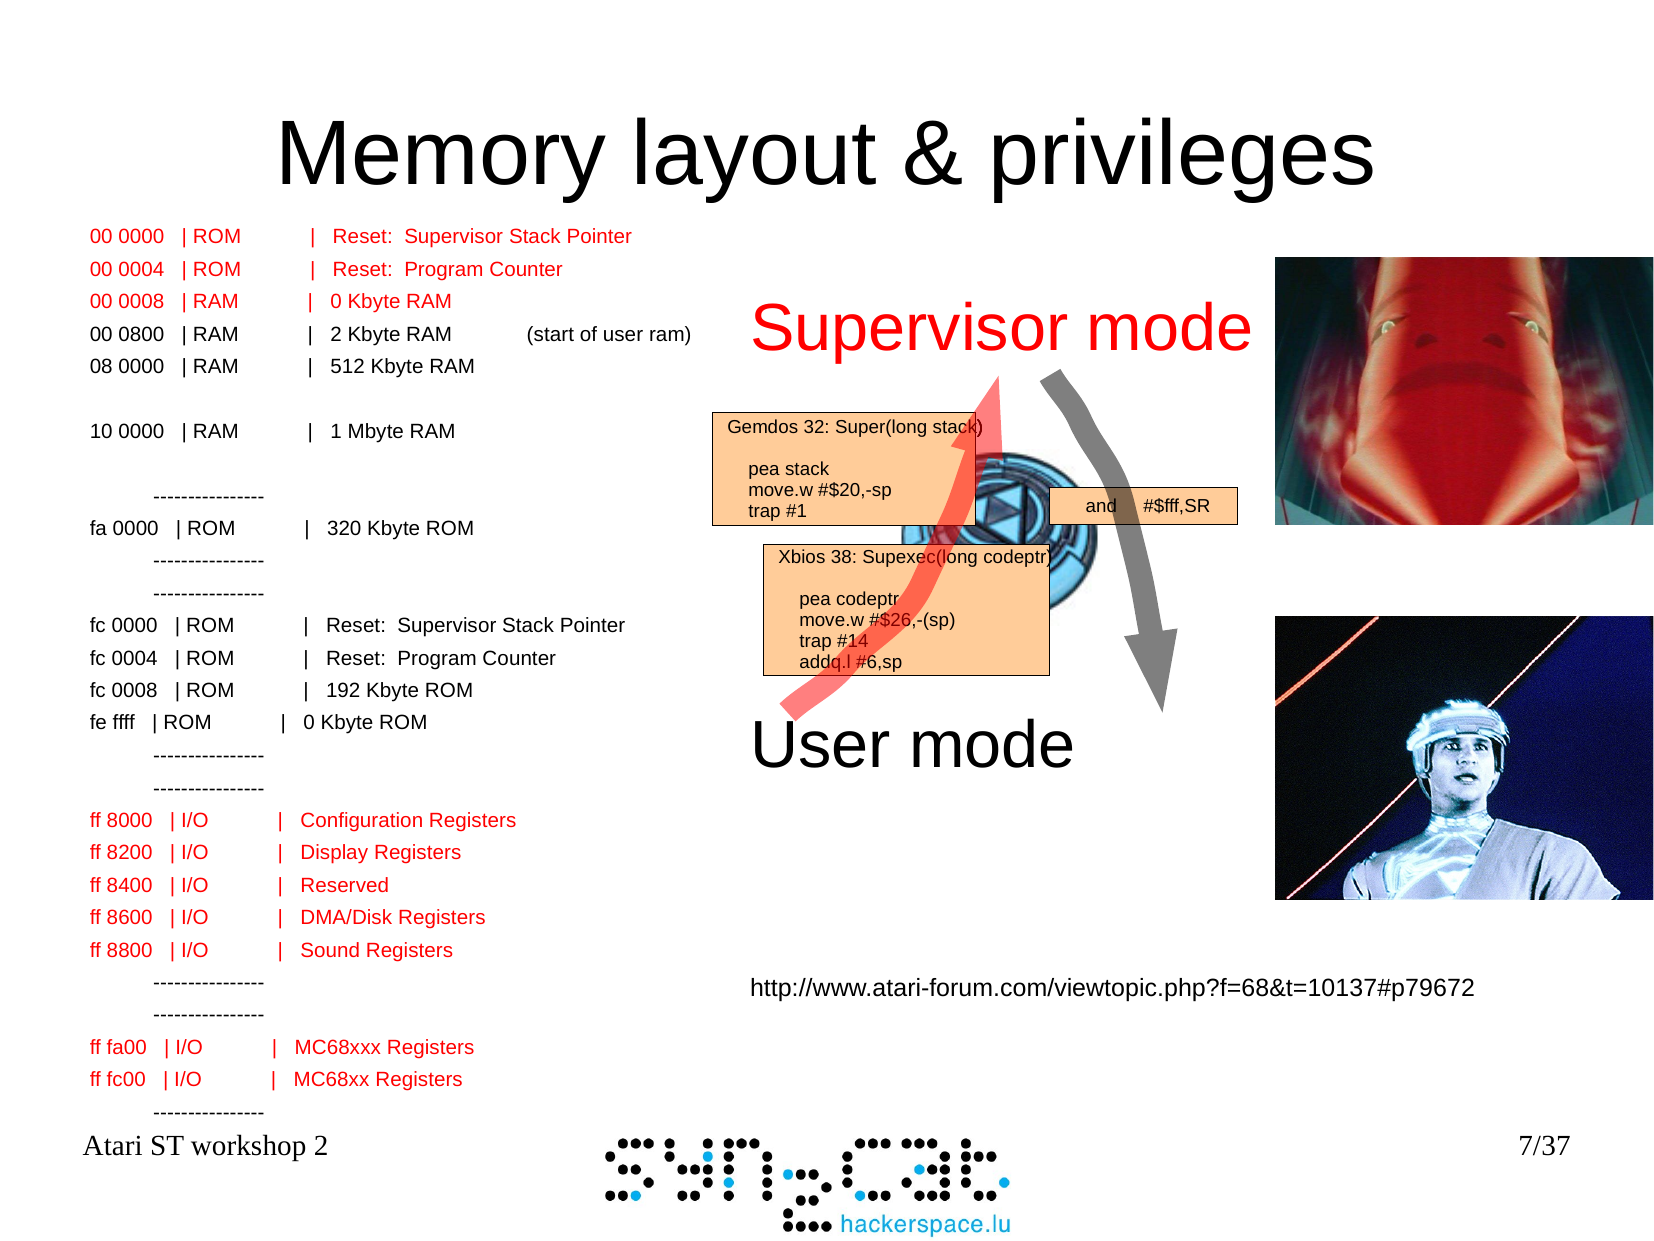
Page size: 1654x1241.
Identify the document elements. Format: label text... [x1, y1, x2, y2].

list Supervisor mode User mode http://www.atari-forum.com/viewtopic.php?f=68&t=10137#p79672 [750, 290, 1572, 1109]
text_box and #$fff,SR [1049, 487, 1115, 525]
text_box Gemdos 32: Super(long stack) pea stack move.w #$20,-sp trap #1 [712, 412, 973, 526]
picture [600, 1124, 1025, 1241]
text_box and #$fff,SR [1131, 487, 1238, 525]
text_box Xbios 38: Supexec(long codeptr) pea codeptr move.w #$26,-(sp) trap #14 addq.l #6,sp [853, 544, 1050, 676]
picture [1275, 616, 1654, 901]
list 00 0000 | ROM | Reset: Supervisor Stack Pointer 00 0004 | ROM | Reset: Program Counter 00 0008 | RAM | 0 Kbyte RAM 00 0800 | RAM | 2 Kbyte RAM (start of user ram) 08 0000 | RAM | 512 Kbyte RAM 10 0000 | RAM | 1 Mbyte RAM ---------------- fa 0000 | ROM | 320 Kbyte ROM ---------------- ---------------- fc 0000 | ROM | Reset: Supervisor Stack Pointer fc 0004 | ROM | Reset: Program Counter fc 0008 | ROM | 192 Kbyte ROM fe ffff | ROM | 0 Kbyte ROM ---------------- ---------------- ff 8000 | I/O | Configuration Registers ff 8200 | I/O | Display Registers ff 8400 | I/O | Reserved ff 8600 | I/O | DMA/Disk Registers ff 8800 | I/O | Sound Registers ---------------- ---------------- ff fa00 | I/O | MC68xxx Registers ff fc00 | I/O | MC68xx Registers ---------------- [0, 225, 713, 1163]
picture [1275, 257, 1654, 526]
title Memory layout & privileges [82, 49, 1571, 257]
text_box Xbios 38: Supexec(long codeptr) pea codeptr move.w #$26,-(sp) trap #14 addq.l #6,sp [763, 544, 927, 676]
